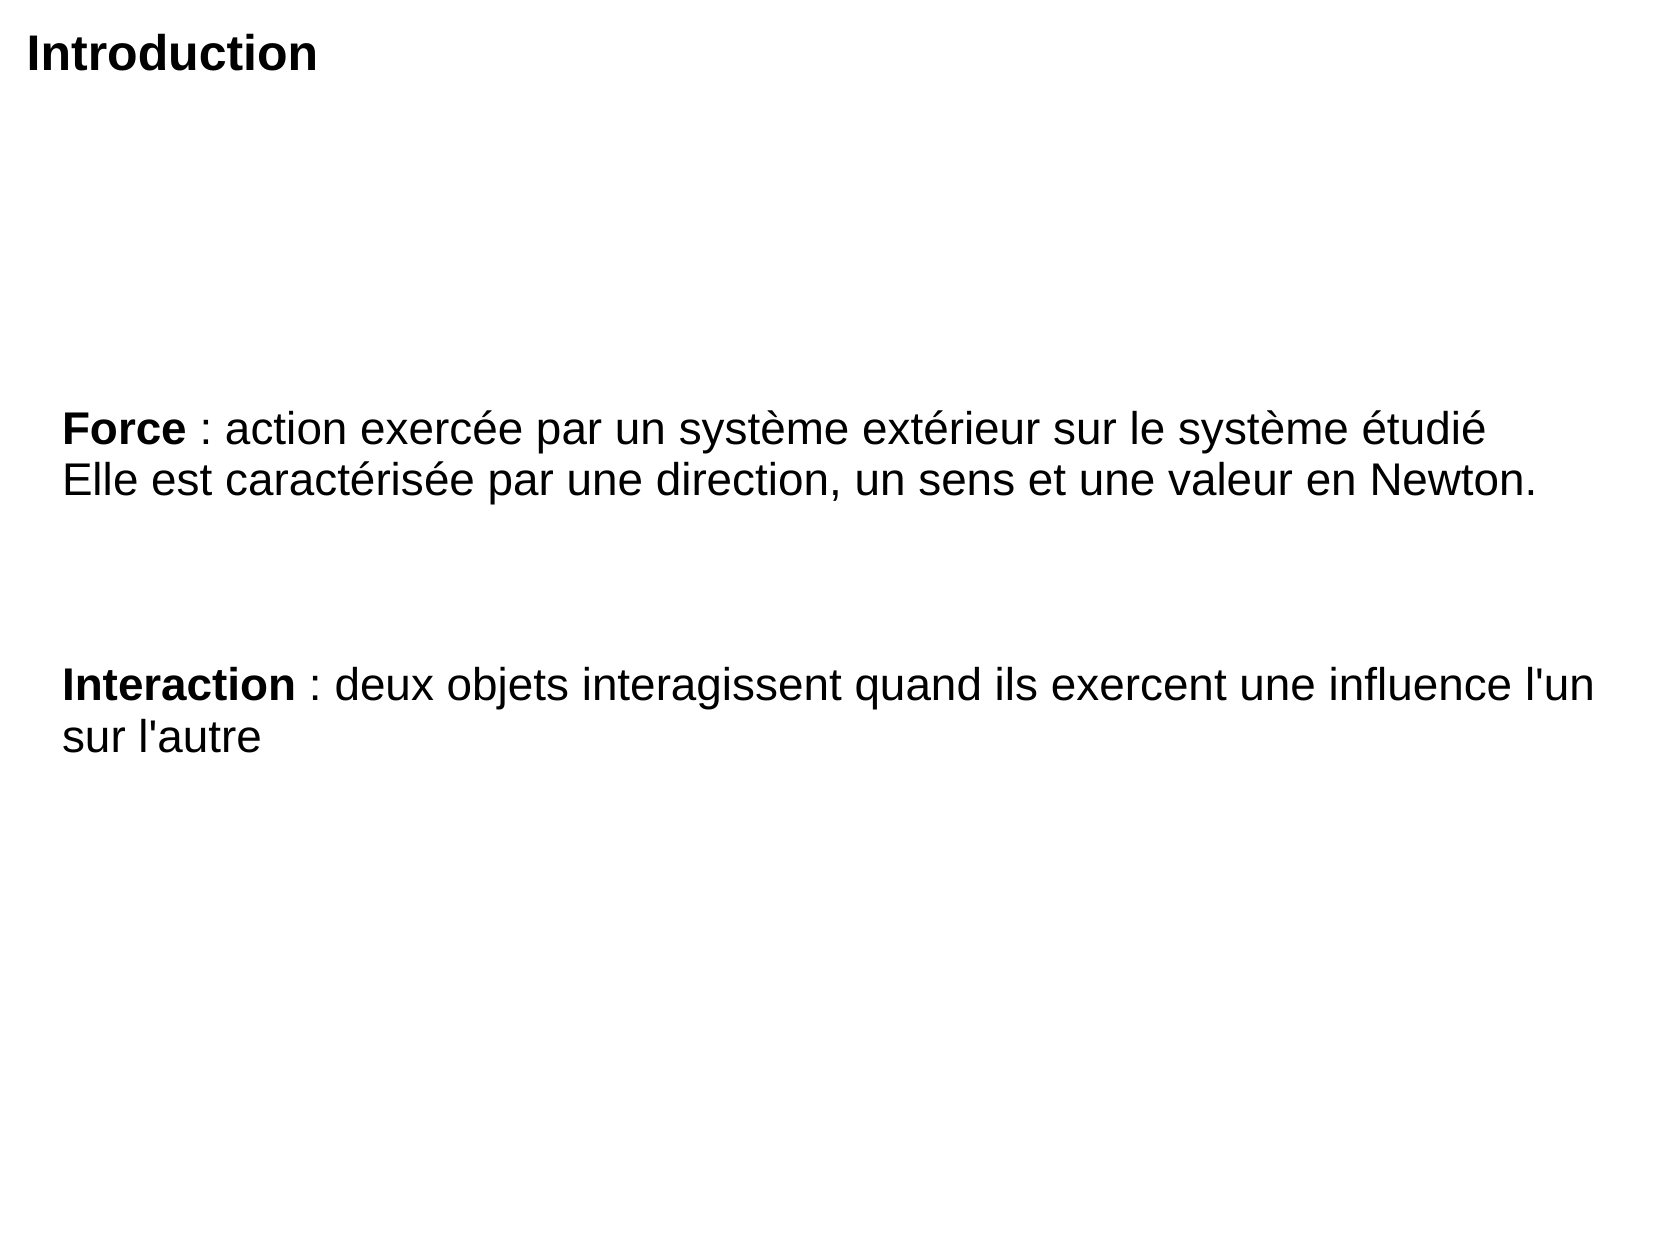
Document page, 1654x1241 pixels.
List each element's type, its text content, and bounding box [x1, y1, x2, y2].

text_box Introduction [11, 17, 898, 90]
text_box Force : action exercée par un système extérieur sur le système étudié Elle est caractérisée par une direction, un sens et une valeur en Newton. Interaction : deux objets interagissent quand ils exercent une influence l'un sur l'autre [47, 395, 1630, 771]
